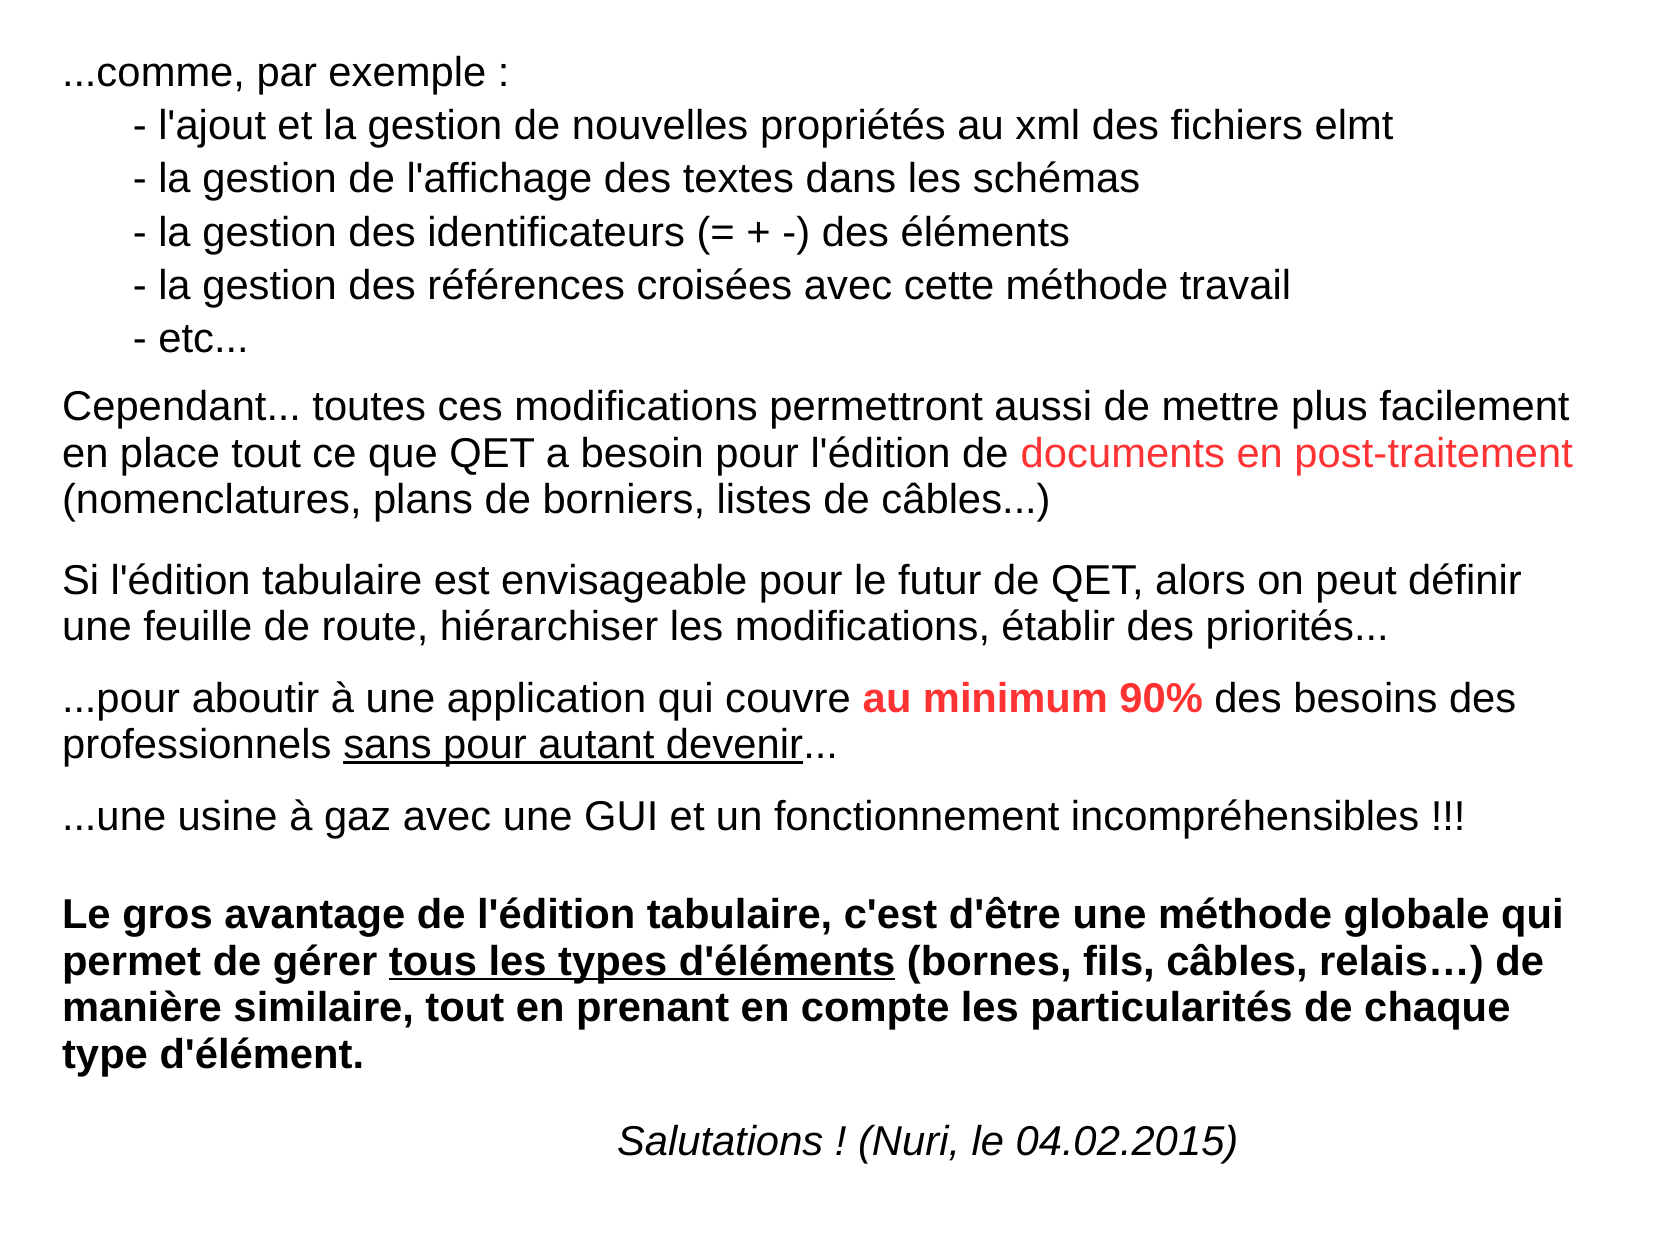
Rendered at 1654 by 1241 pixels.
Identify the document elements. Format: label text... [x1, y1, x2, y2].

text_box ...comme, par exemple : [47, 41, 1583, 113]
text_box - la gestion des références croisées avec cette méthode travail [118, 253, 1583, 307]
text_box Salutations ! (Nuri, le 04.02.2015) [602, 1110, 1300, 1182]
text_box ...pour aboutir à une application qui couvre au minimum 90% des besoins des professionnels sans pour autant devenir... [47, 667, 1607, 777]
text_box ...une usine à gaz avec une GUI et un fonctionnement incompréhensibles !!! [47, 785, 1607, 857]
text_box - l'ajout et la gestion de nouvelles propriétés au xml des fichiers elmt [118, 94, 1583, 147]
text_box Le gros avantage de l'édition tabulaire, c'est d'être une méthode globale qui permet de gérer tous les types d'éléments (bornes, fils, câbles, relais…) de manière similaire, tout en prenant en compte les particularités de chaque type d'élément. [47, 883, 1607, 1087]
text_box Cependant... toutes ces modifications permettront aussi de mettre plus facilement en place tout ce que QET a besoin pour l'édition de documents en post-traitement (nomenclatures, plans de borniers, listes de câbles...) [47, 375, 1619, 532]
text_box Si l'édition tabulaire est envisageable pour le futur de QET, alors on peut définir une feuille de route, hiérarchiser les modifications, établir des priorités... [47, 549, 1619, 659]
text_box - etc... [118, 307, 1583, 375]
text_box - la gestion de l'affichage des textes dans les schémas [118, 147, 1583, 200]
text_box - la gestion des identificateurs (= + -) des éléments [118, 200, 1583, 253]
